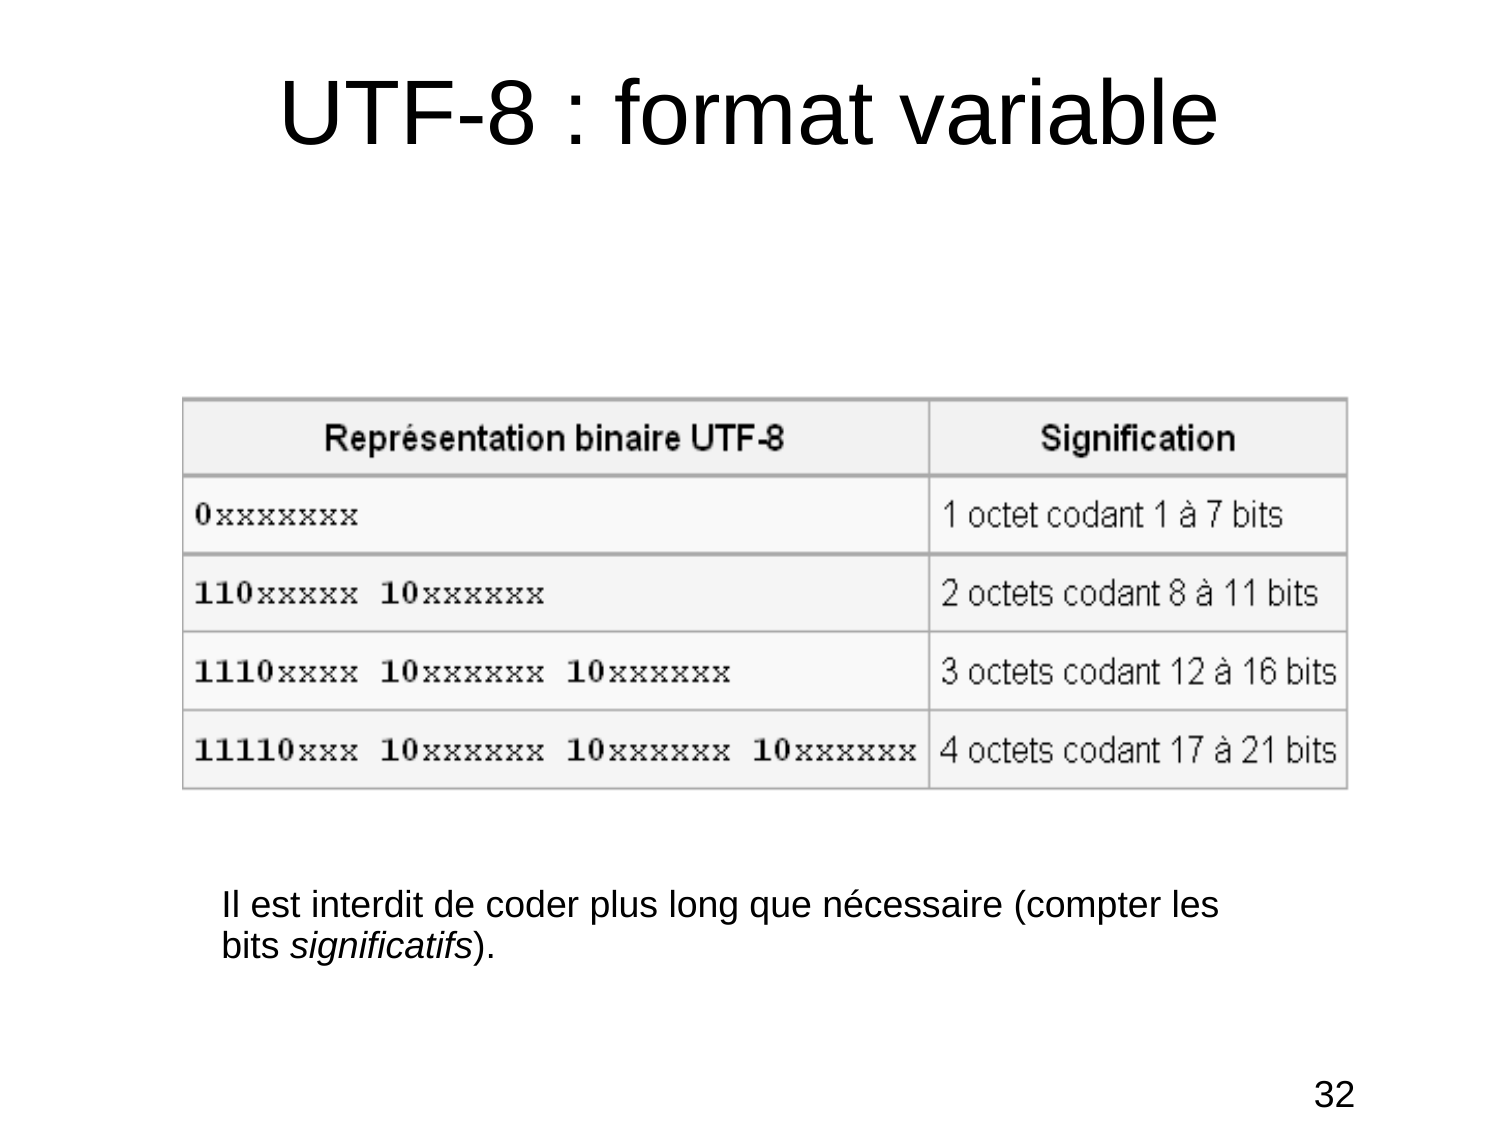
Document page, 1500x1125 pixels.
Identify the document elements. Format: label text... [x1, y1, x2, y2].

title UTF-8 : format variable [75, 45, 1425, 233]
text_box Il est interdit de coder plus long que nécessaire (compter les bits significatifs). [206, 875, 1270, 975]
picture [182, 373, 1361, 806]
